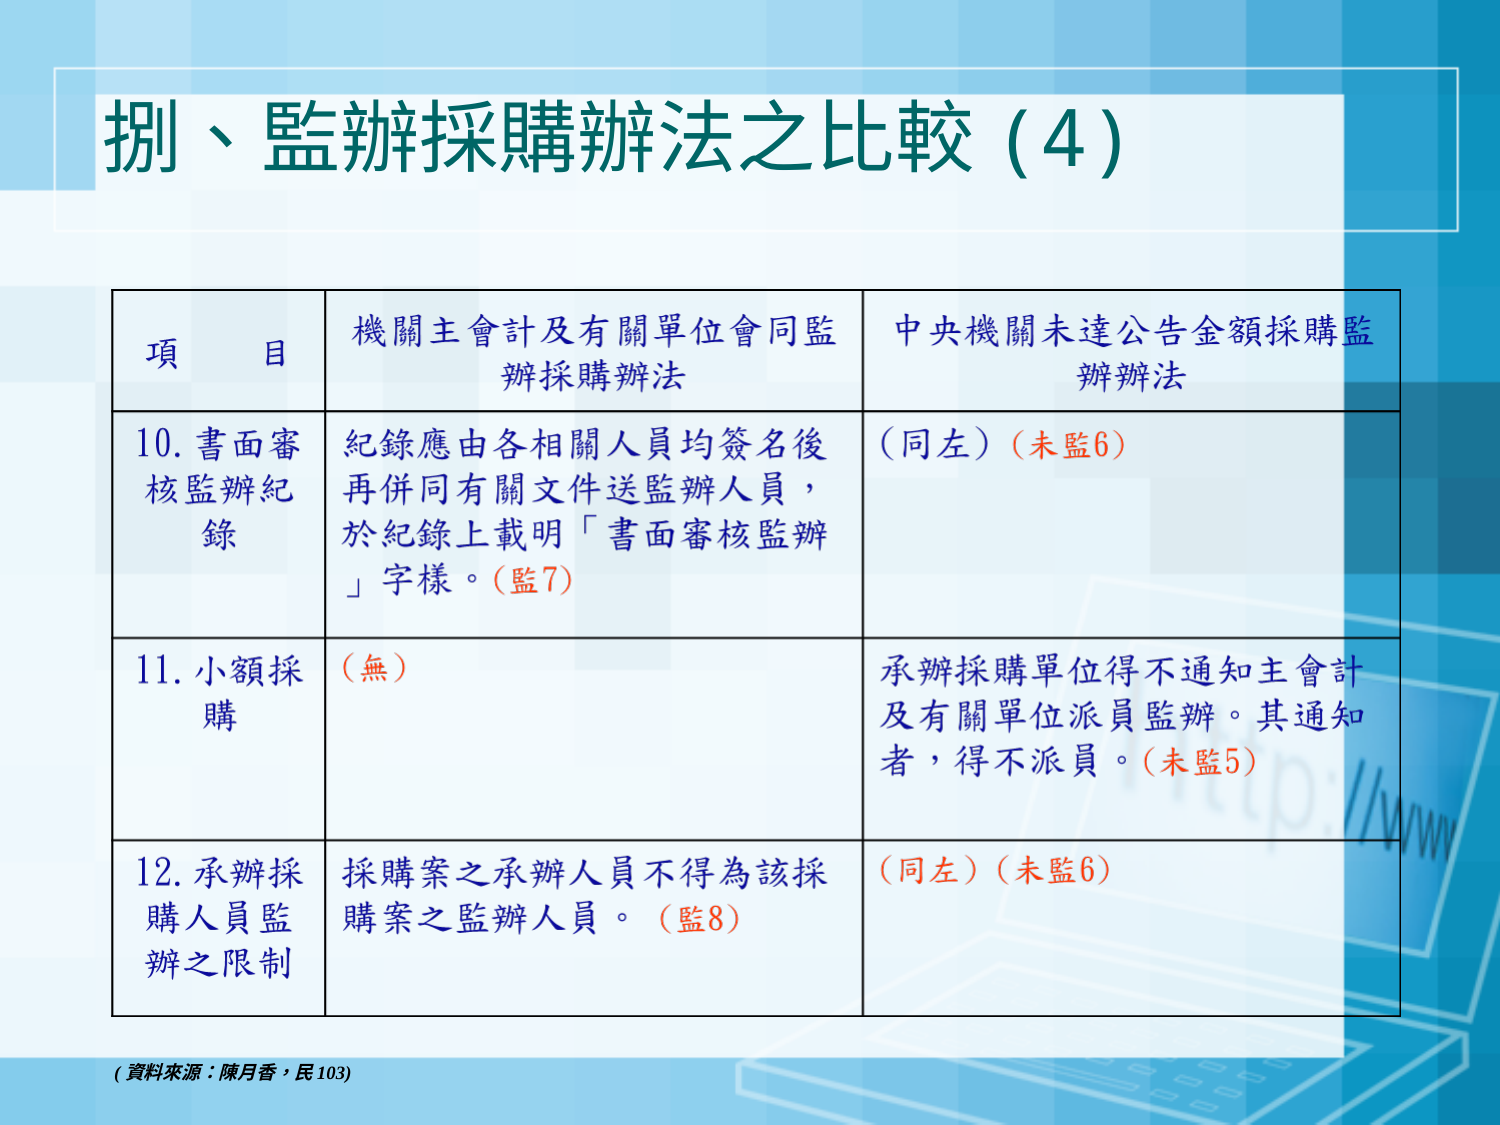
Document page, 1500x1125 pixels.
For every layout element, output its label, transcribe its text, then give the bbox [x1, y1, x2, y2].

text_box (資料來源：陳月香，民103) [99, 1052, 714, 1091]
picture [111, 290, 1401, 1018]
title 捌、監辦採購辦法之比較(4) [87, 87, 1338, 201]
